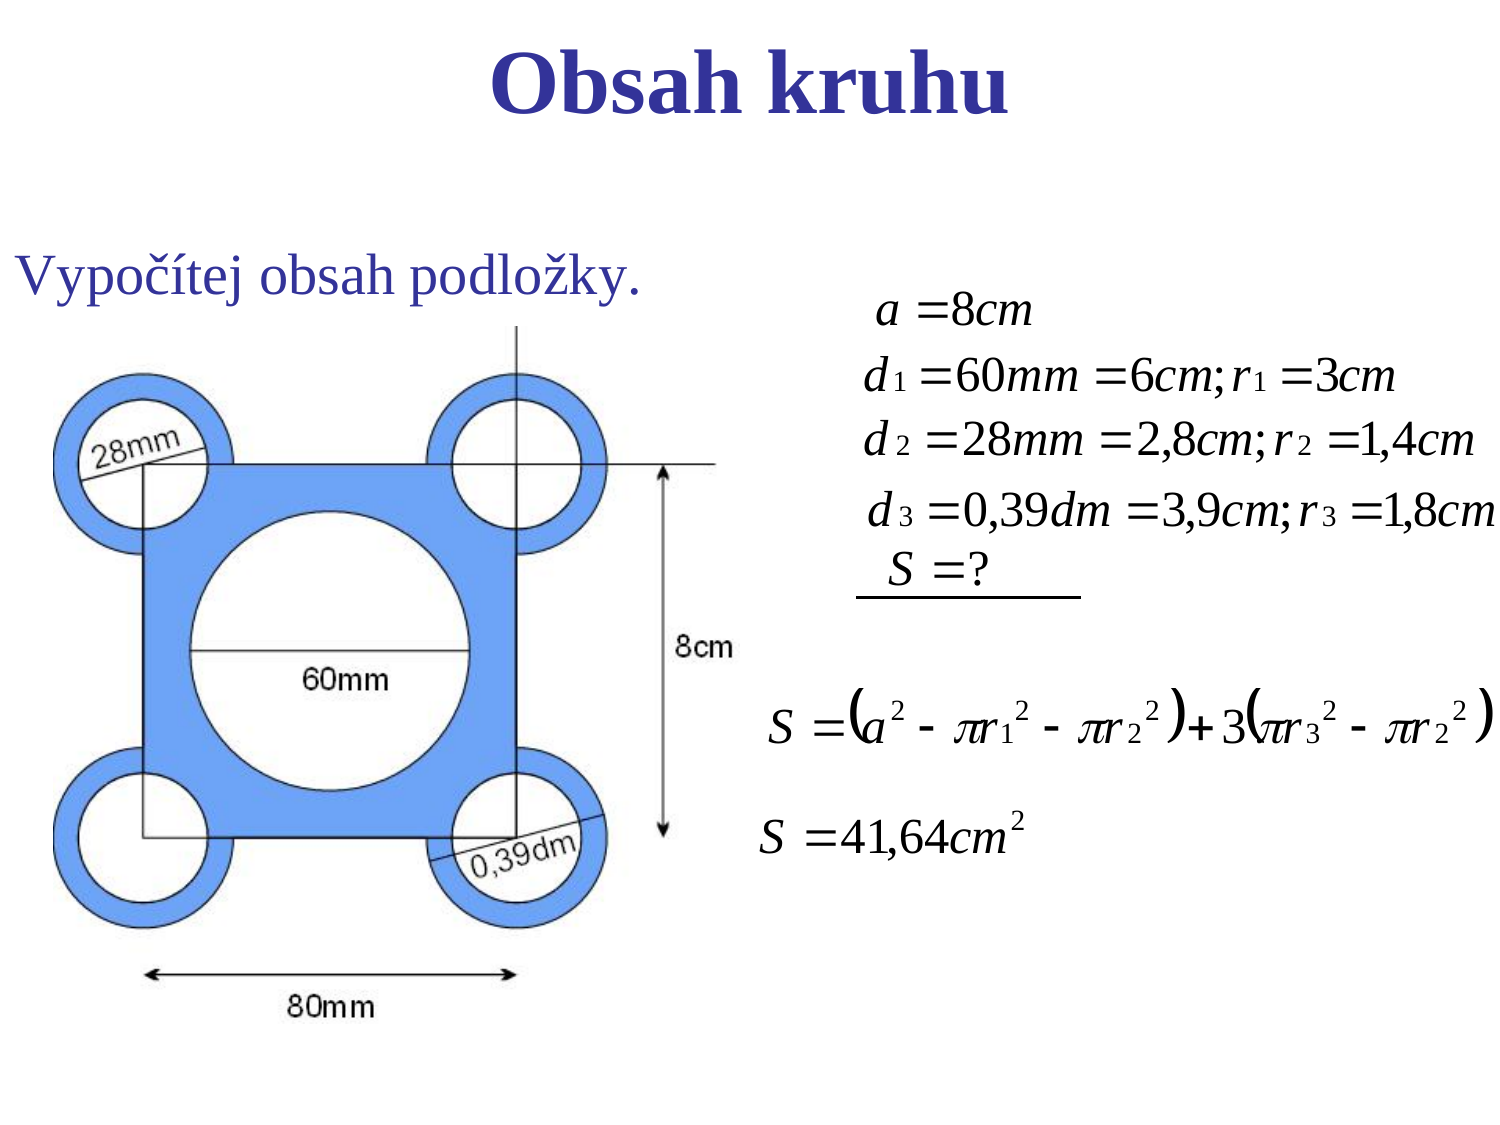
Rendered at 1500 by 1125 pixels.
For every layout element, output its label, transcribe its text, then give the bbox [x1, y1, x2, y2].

chart [859, 479, 1500, 598]
chart [751, 798, 1034, 875]
text_box Obsah kruhu [75, 0, 1426, 172]
chart [856, 345, 1483, 477]
text_box Vypočítej obsah podložky. [0, 174, 1459, 362]
picture [53, 326, 740, 1024]
chart [760, 688, 1493, 765]
chart [868, 278, 1041, 338]
